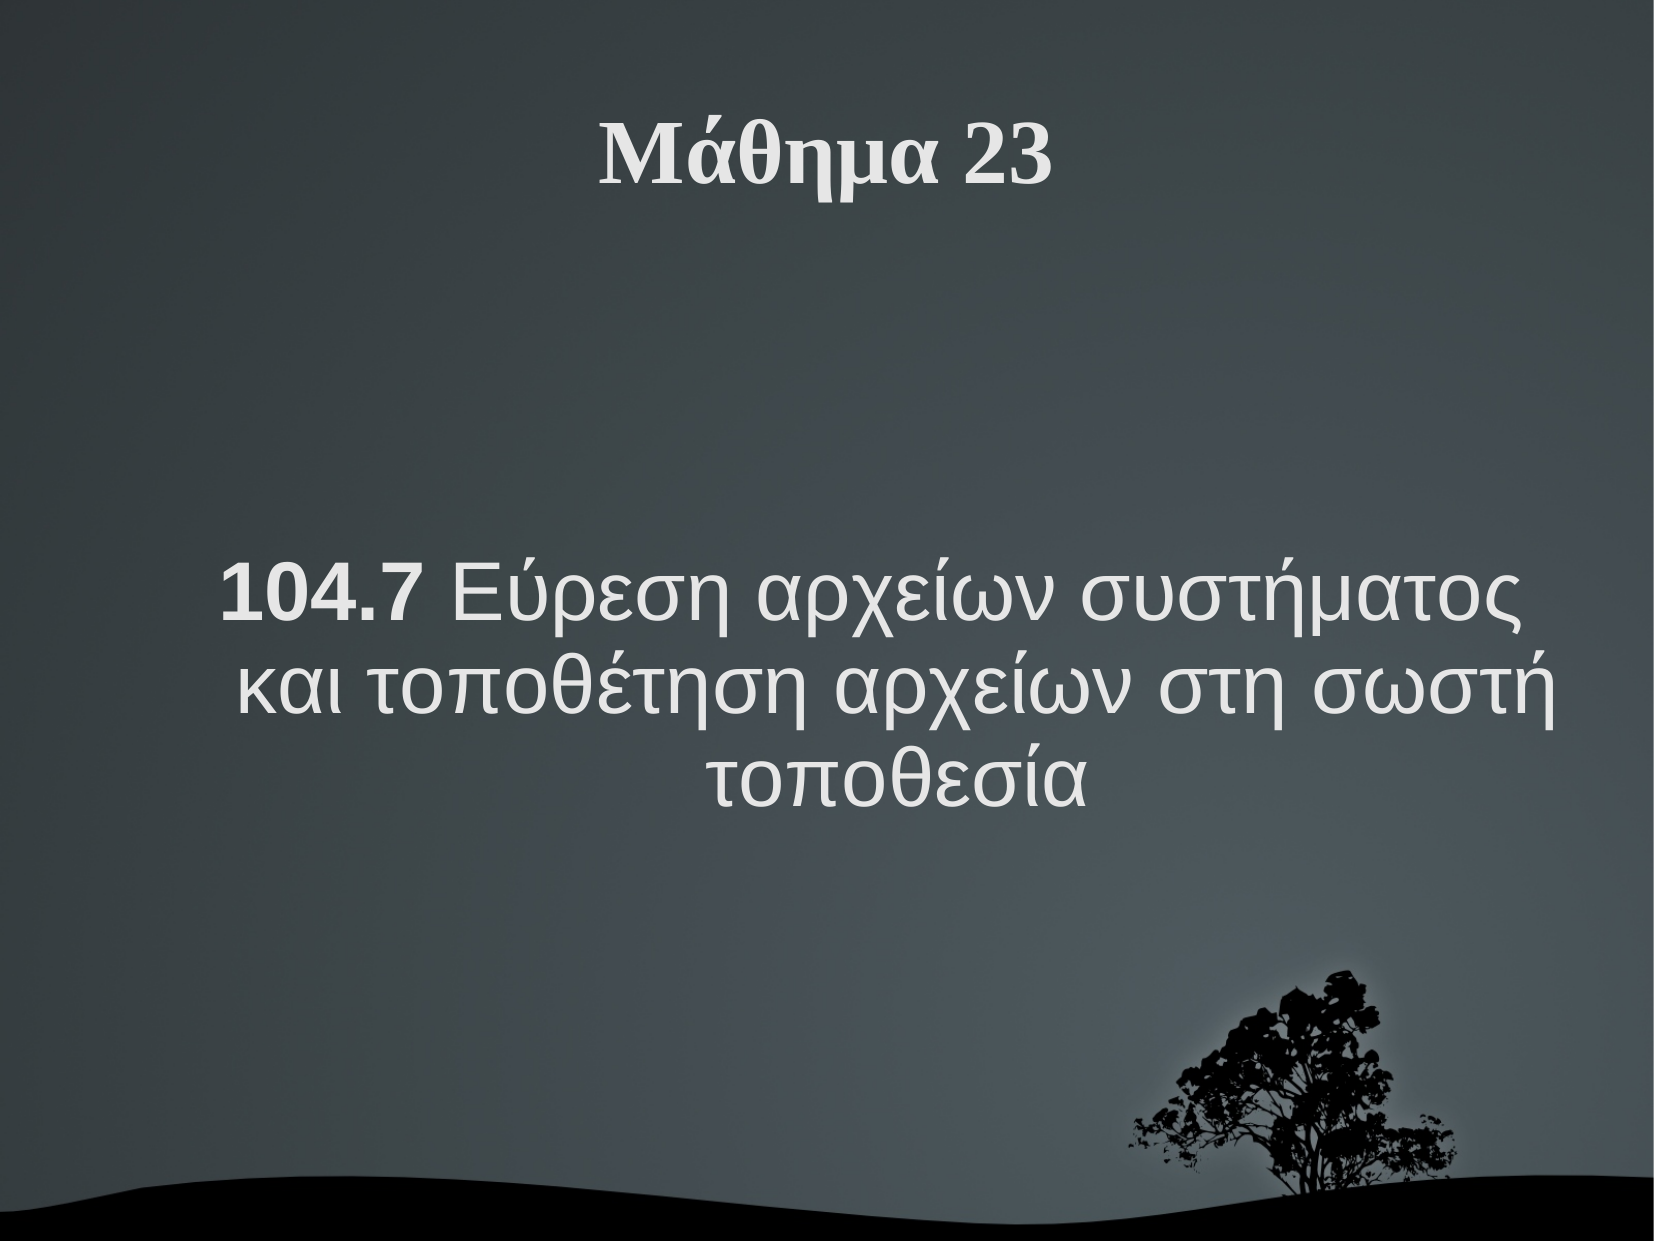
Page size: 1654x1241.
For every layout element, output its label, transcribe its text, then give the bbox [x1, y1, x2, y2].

list 104.7 Εύρεση αρχείων συστήματος και τοποθέτηση αρχείων στη σωστή τοποθεσία [82, 290, 1571, 1109]
picture [0, 0, 1654, 1241]
title Μάθημα 23 [82, 49, 1571, 257]
